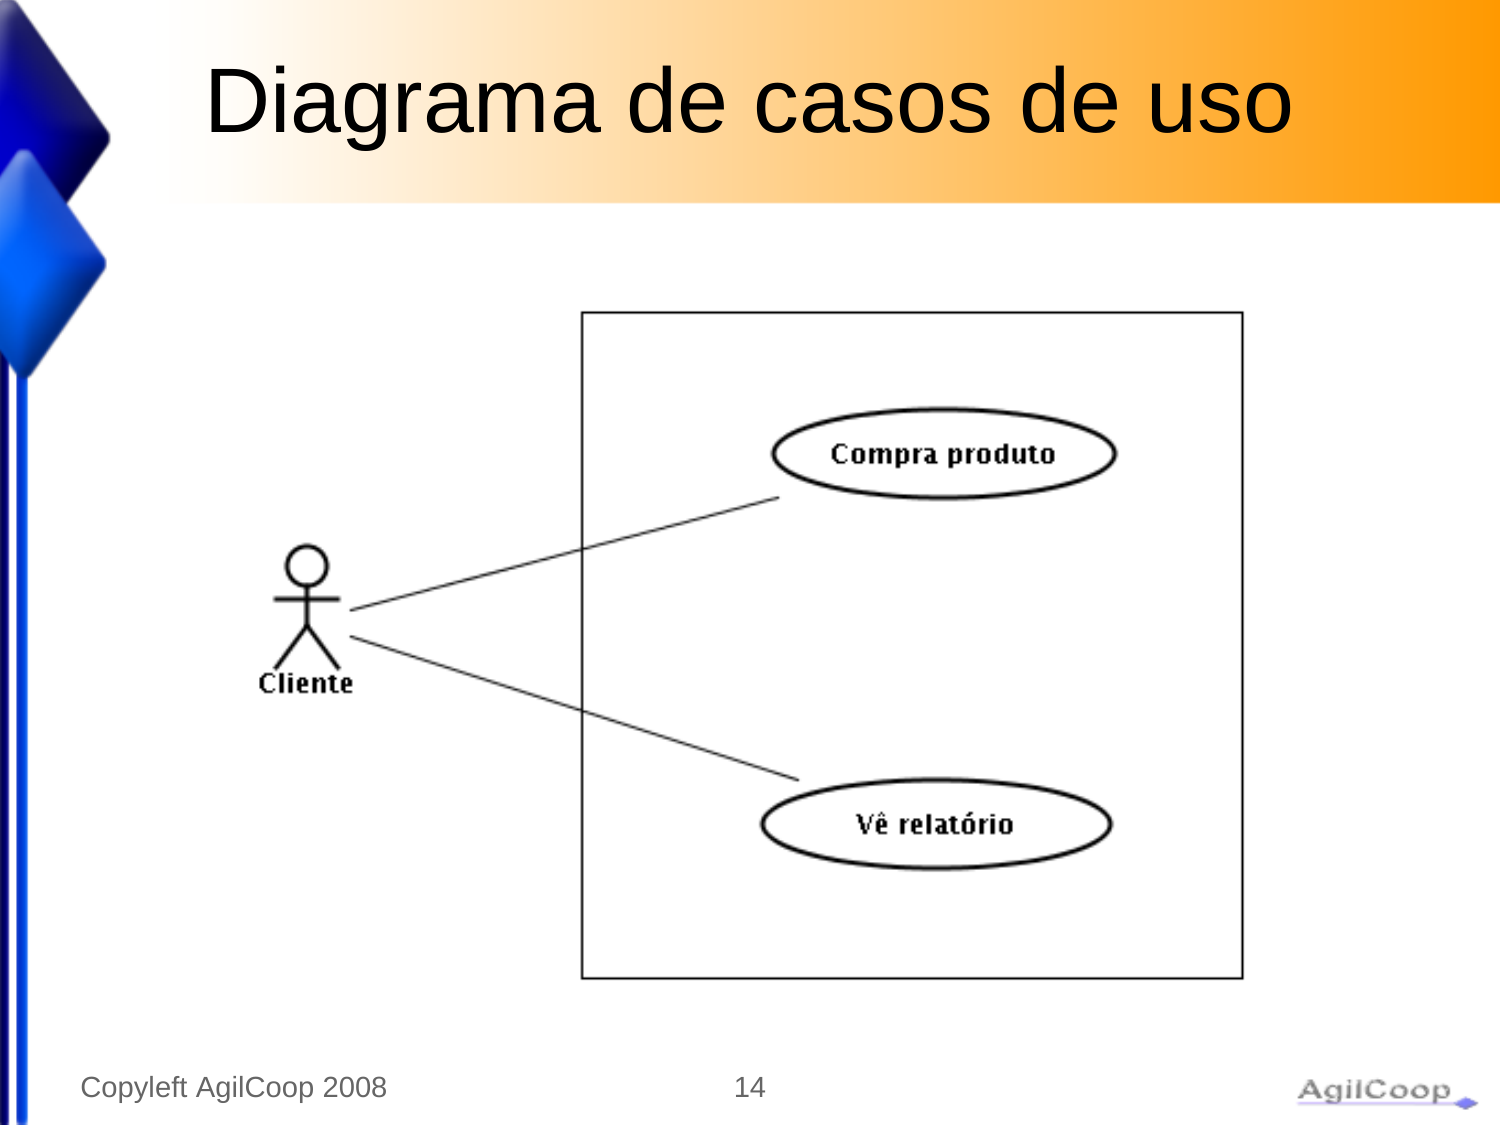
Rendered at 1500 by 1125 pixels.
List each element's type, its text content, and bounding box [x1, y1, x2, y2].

picture [0, 0, 1500, 1125]
title Diagrama de casos de uso [75, 7, 1425, 196]
